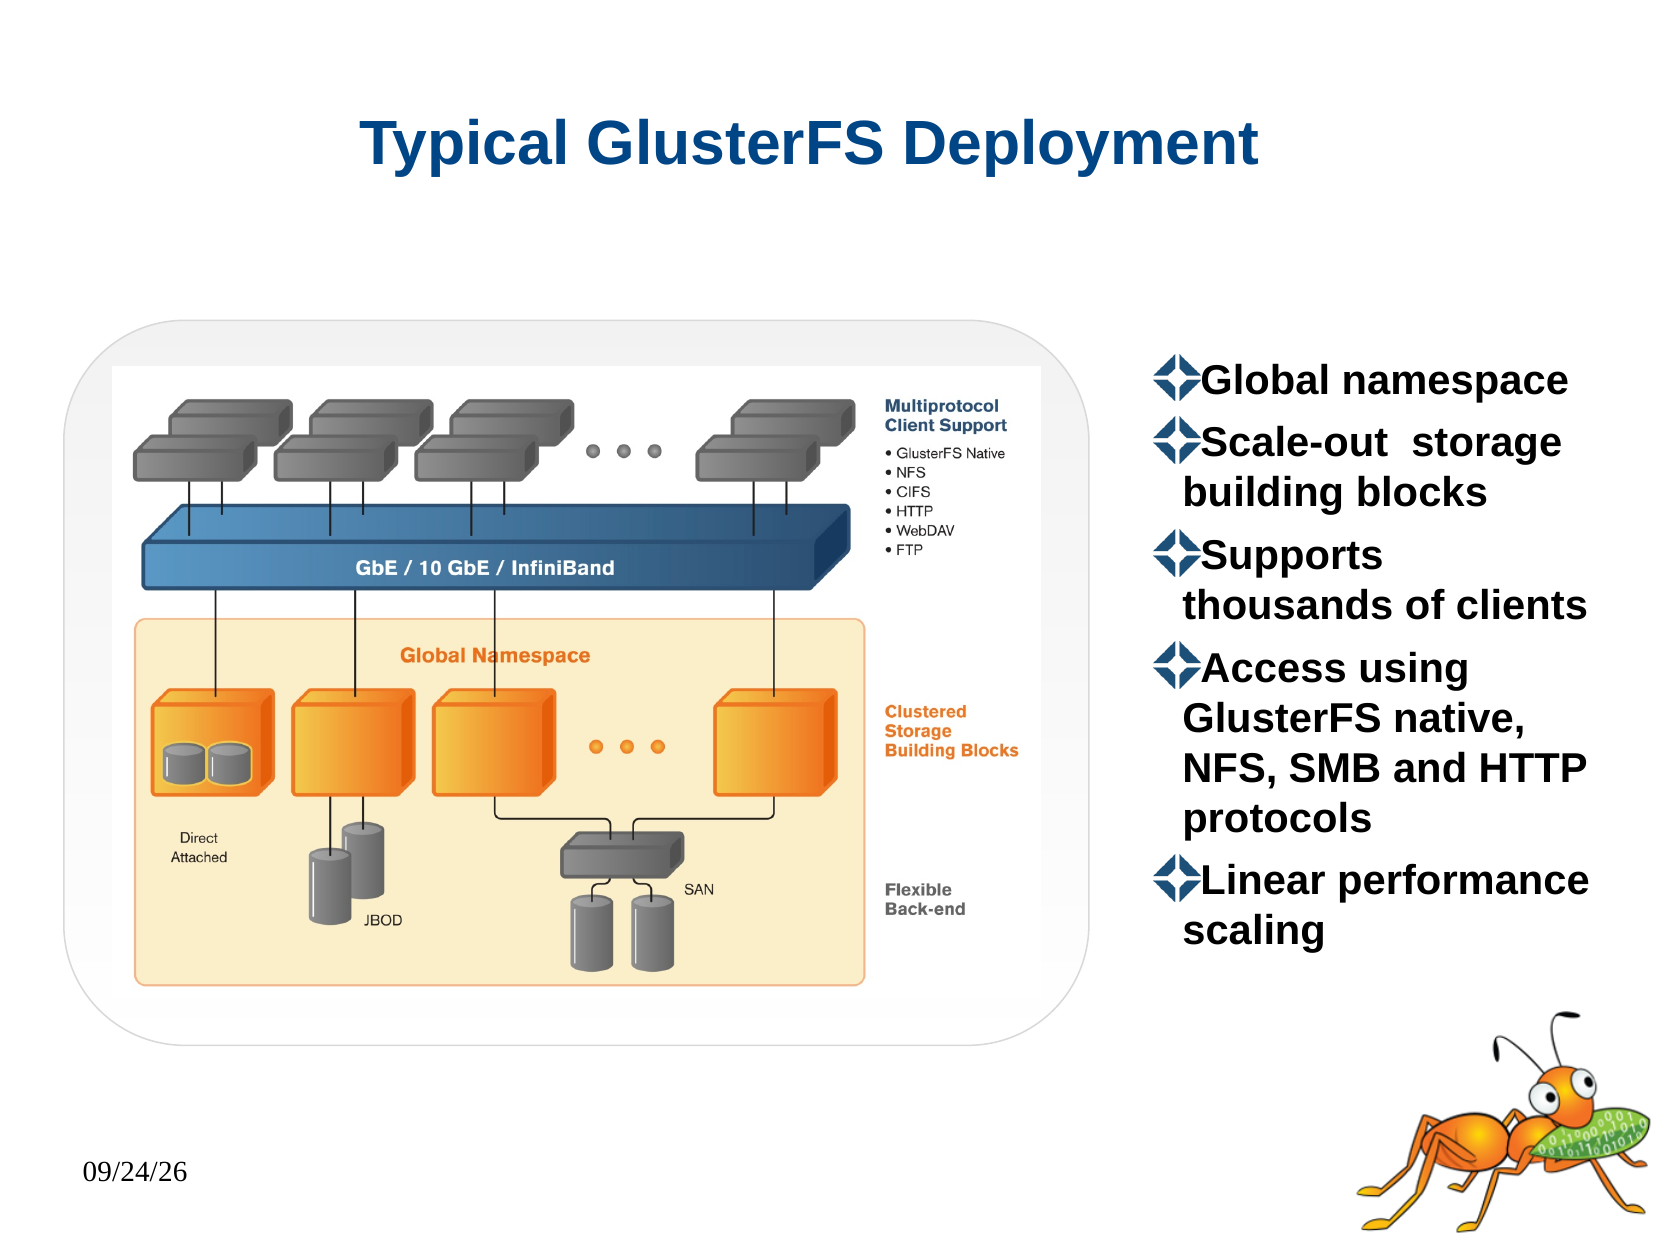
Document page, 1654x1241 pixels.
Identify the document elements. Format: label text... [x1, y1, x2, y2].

picture [112, 366, 1041, 999]
text_box [63, 320, 1089, 1046]
text_box Typical GlusterFS Deployment [29, 100, 1591, 185]
list Global namespace Scale-out storage building blocks Supports thousands of clients Access using GlusterFS native, NFS, SMB and HTTP protocols Linear performance scaling [1138, 345, 1614, 1046]
picture [1353, 1009, 1654, 1235]
